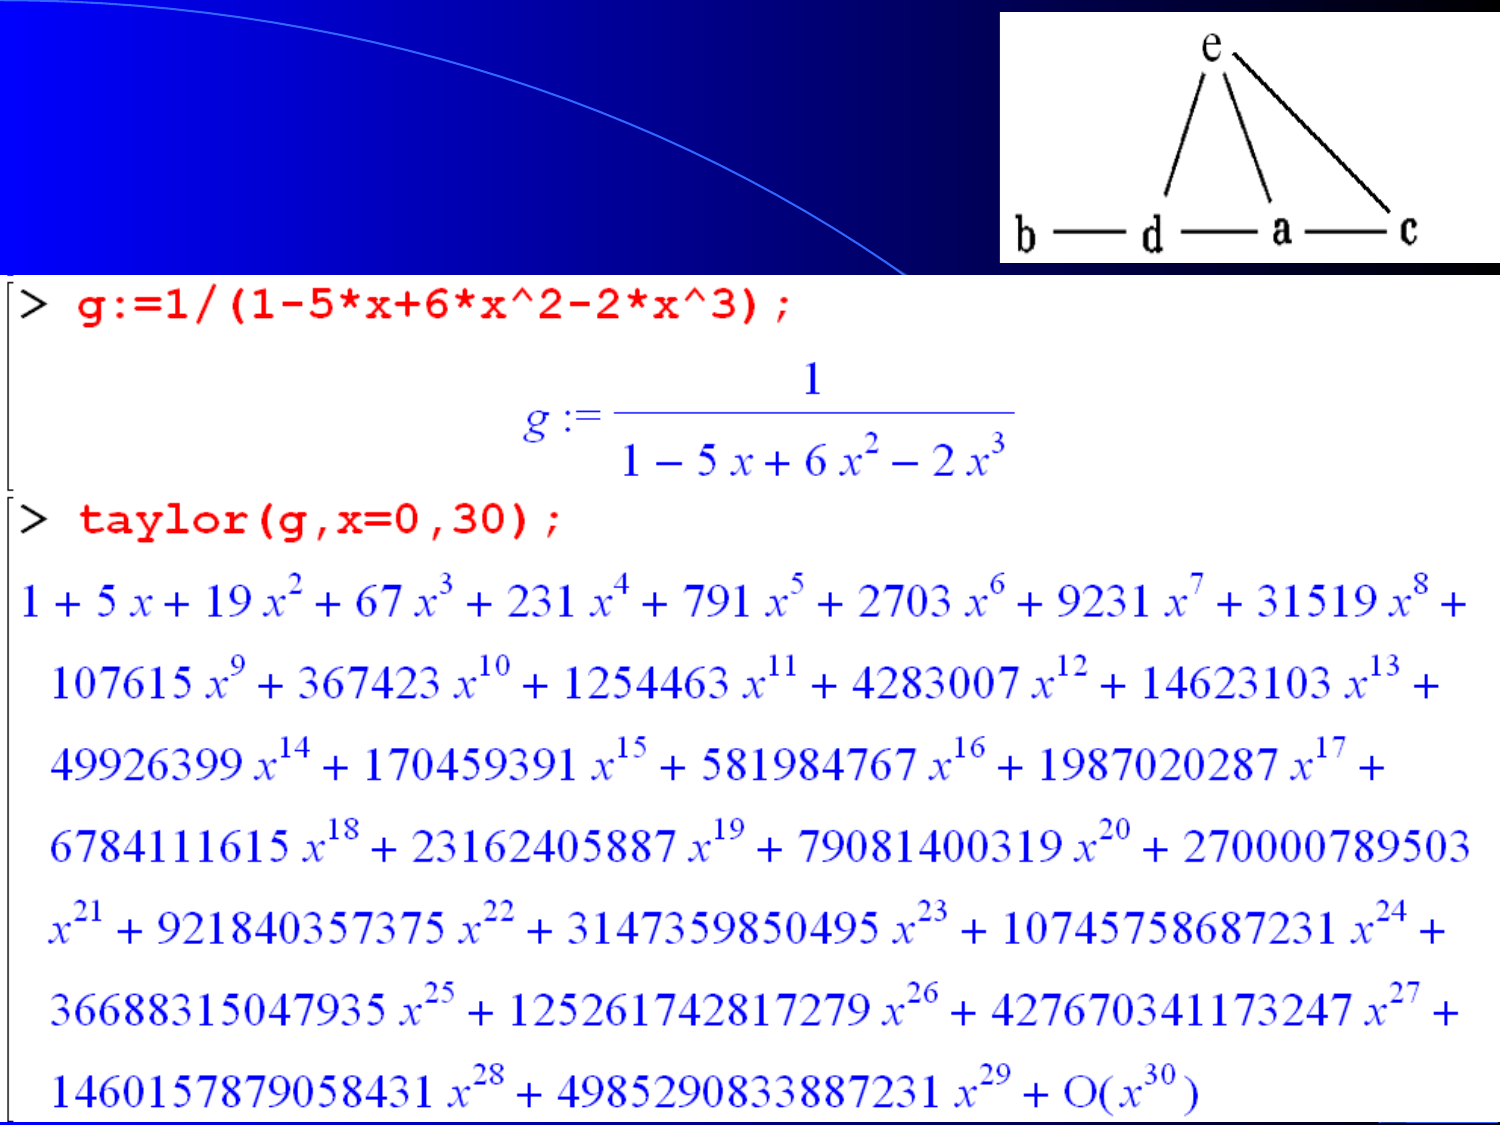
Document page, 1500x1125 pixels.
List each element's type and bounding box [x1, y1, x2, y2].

picture [999, 12, 1500, 263]
picture [0, 275, 1500, 1122]
